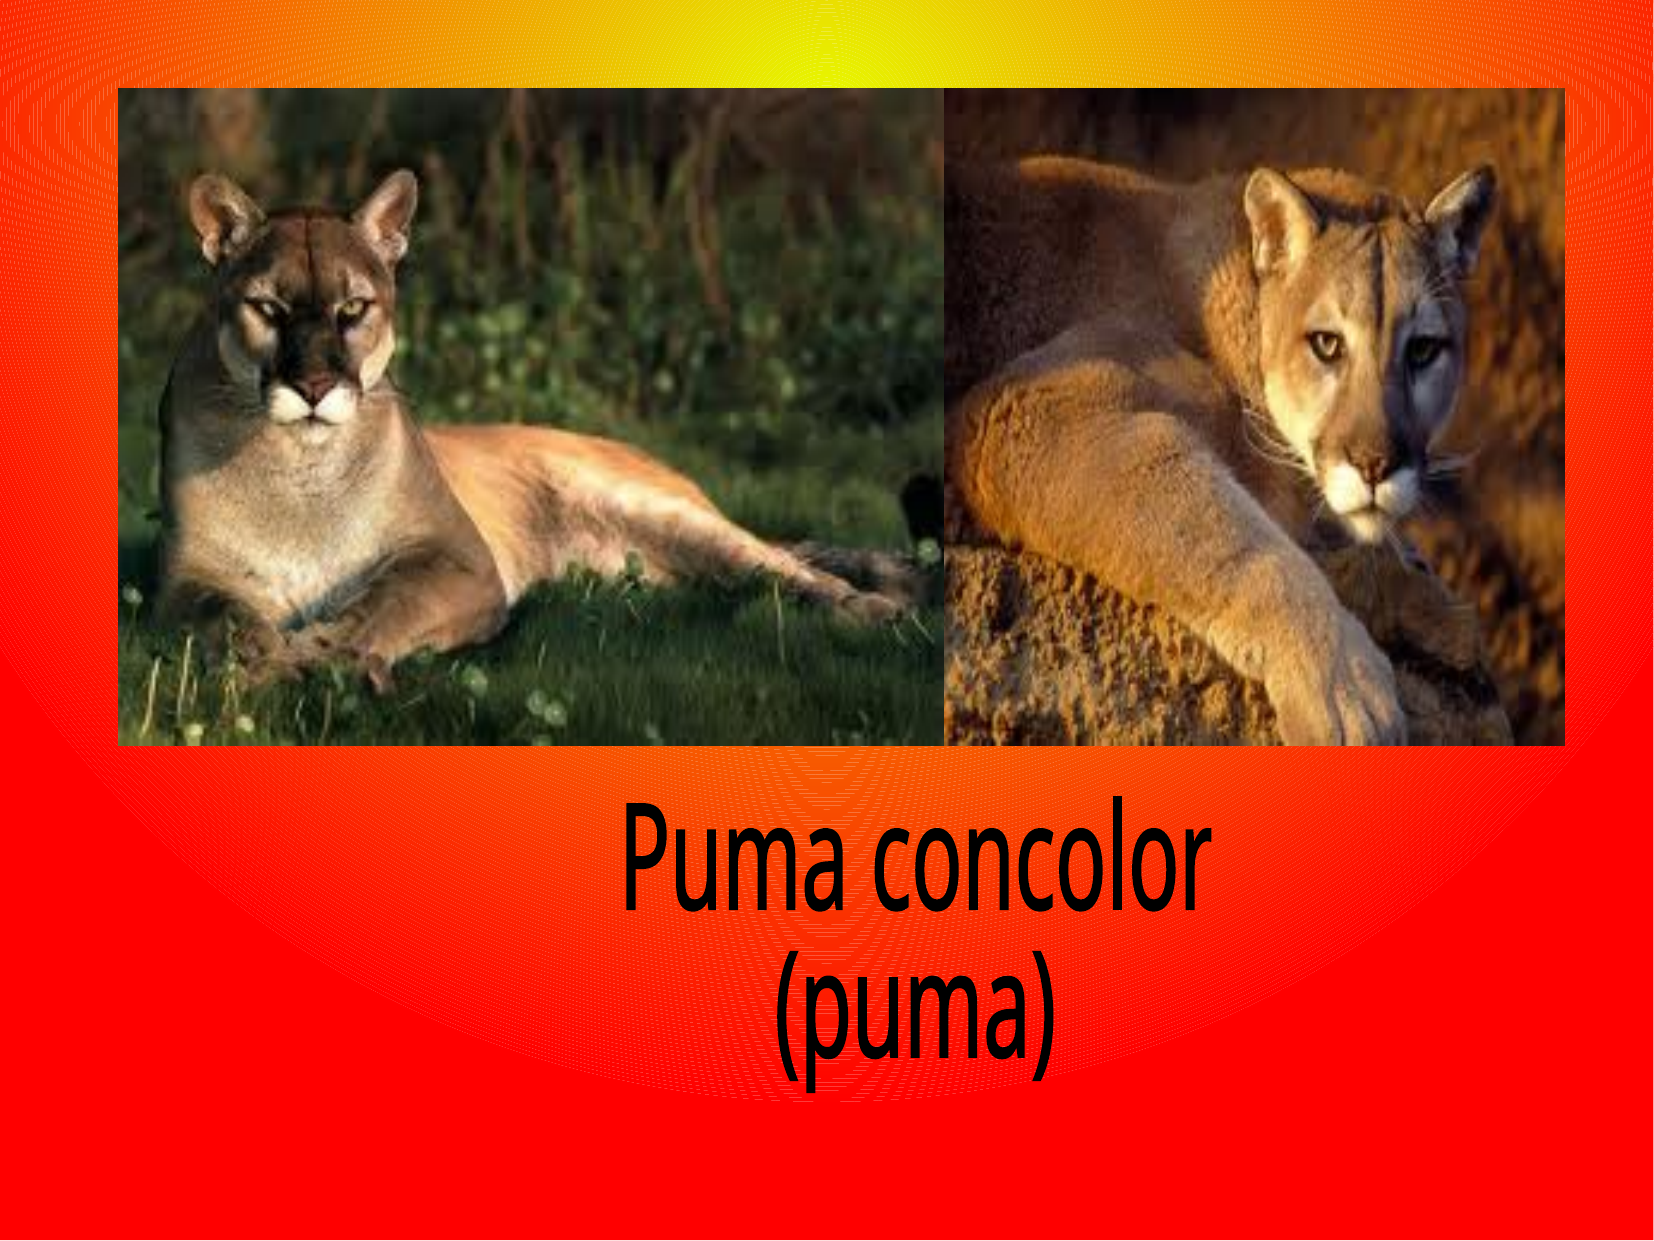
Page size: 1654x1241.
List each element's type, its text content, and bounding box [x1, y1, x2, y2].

text_box Puma concolor (puma) [911, 976, 977, 1058]
text_box Puma concolor (puma) [969, 828, 1008, 910]
text_box Puma concolor (puma) [1033, 951, 1053, 1081]
text_box Puma concolor (puma) [987, 976, 1024, 1059]
text_box Puma concolor (puma) [1132, 828, 1175, 911]
text_box Puma concolor (puma) [729, 828, 795, 910]
text_box Puma concolor (puma) [1059, 828, 1102, 911]
picture [118, 88, 1565, 746]
text_box Puma concolor (puma) [858, 977, 898, 1059]
text_box Puma concolor (puma) [875, 828, 909, 911]
text_box Puma concolor (puma) [1113, 797, 1122, 910]
text_box Puma concolor (puma) [777, 951, 798, 1081]
text_box Puma concolor (puma) [1186, 828, 1211, 910]
text_box Puma concolor (puma) [627, 803, 666, 910]
text_box Puma concolor (puma) [1019, 828, 1053, 911]
text_box Puma concolor (puma) [916, 828, 958, 911]
text_box Puma concolor (puma) [805, 828, 842, 911]
text_box Puma concolor (puma) [676, 830, 716, 911]
text_box Puma concolor (puma) [807, 976, 848, 1093]
